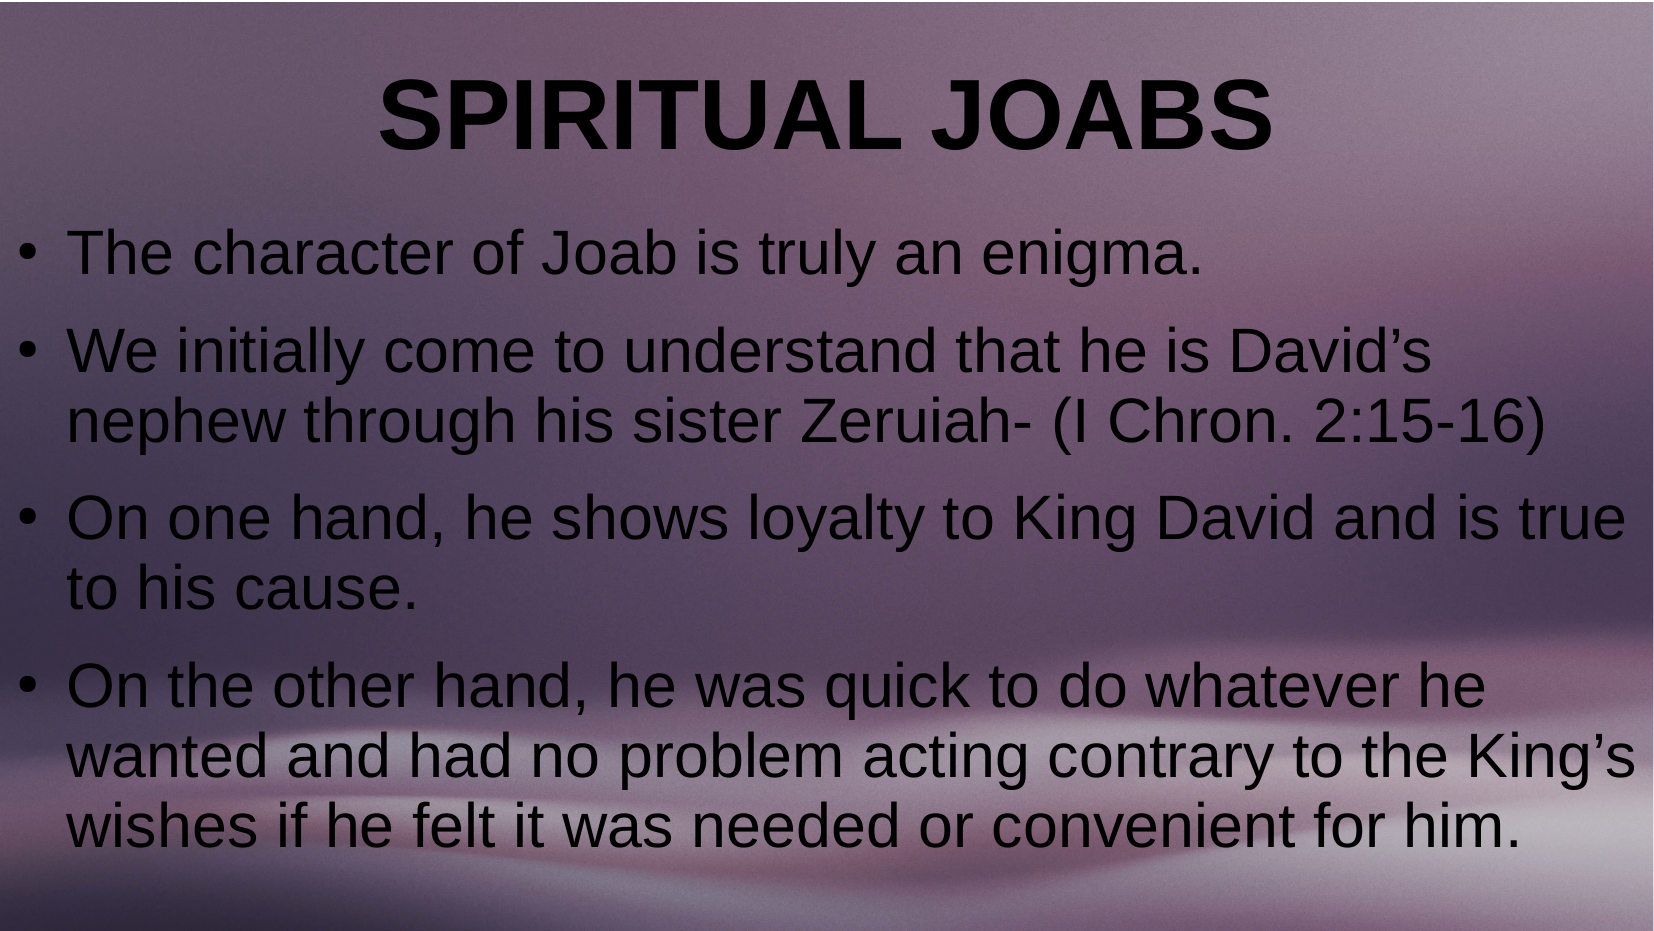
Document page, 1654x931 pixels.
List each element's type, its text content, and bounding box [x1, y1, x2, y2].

picture [0, 2, 1654, 931]
list The character of Joab is truly an enigma. We initially come to understand that he is David’s nephew through his sister Zeruiah- (I Chron. 2:15-16) On one hand, he shows loyalty to King David and is true to his cause. On the other hand, he was quick to do whatever he wanted and had no problem acting contrary to the King’s wishes if he felt it was needed or convenient for him. [0, 217, 1651, 931]
title SPIRITUAL JOABS [82, 37, 1571, 193]
